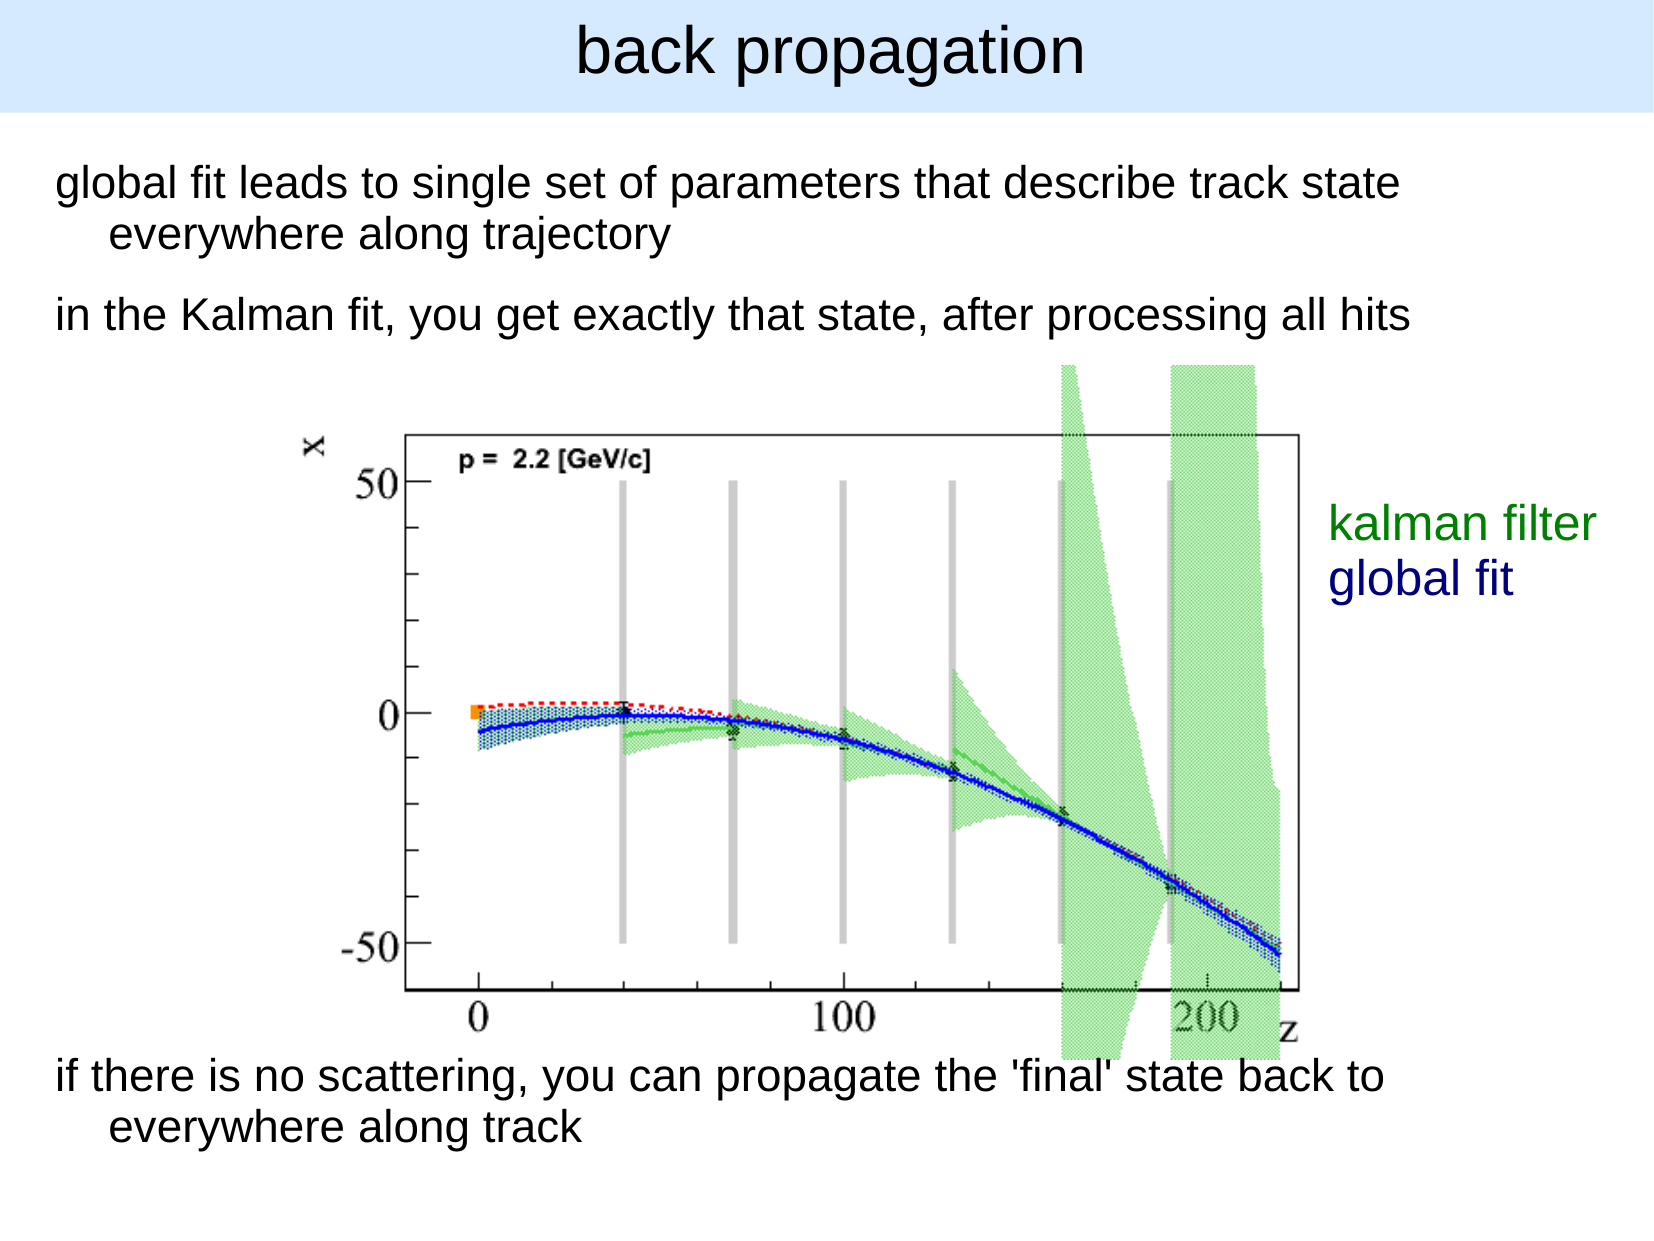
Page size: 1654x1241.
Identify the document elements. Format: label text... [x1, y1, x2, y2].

list if there is no scattering, you can propagate the 'final' state back to everywhere along track [37, 1050, 1613, 1214]
list global fit leads to single set of parameters that describe track state everywhere along trajectory in the Kalman fit, you get exactly that state, after processing all hits [37, 156, 1613, 961]
title back propagation [86, 0, 1576, 100]
text_box kalman filter global fit [1313, 487, 1613, 651]
picture [301, 961, 1352, 1050]
